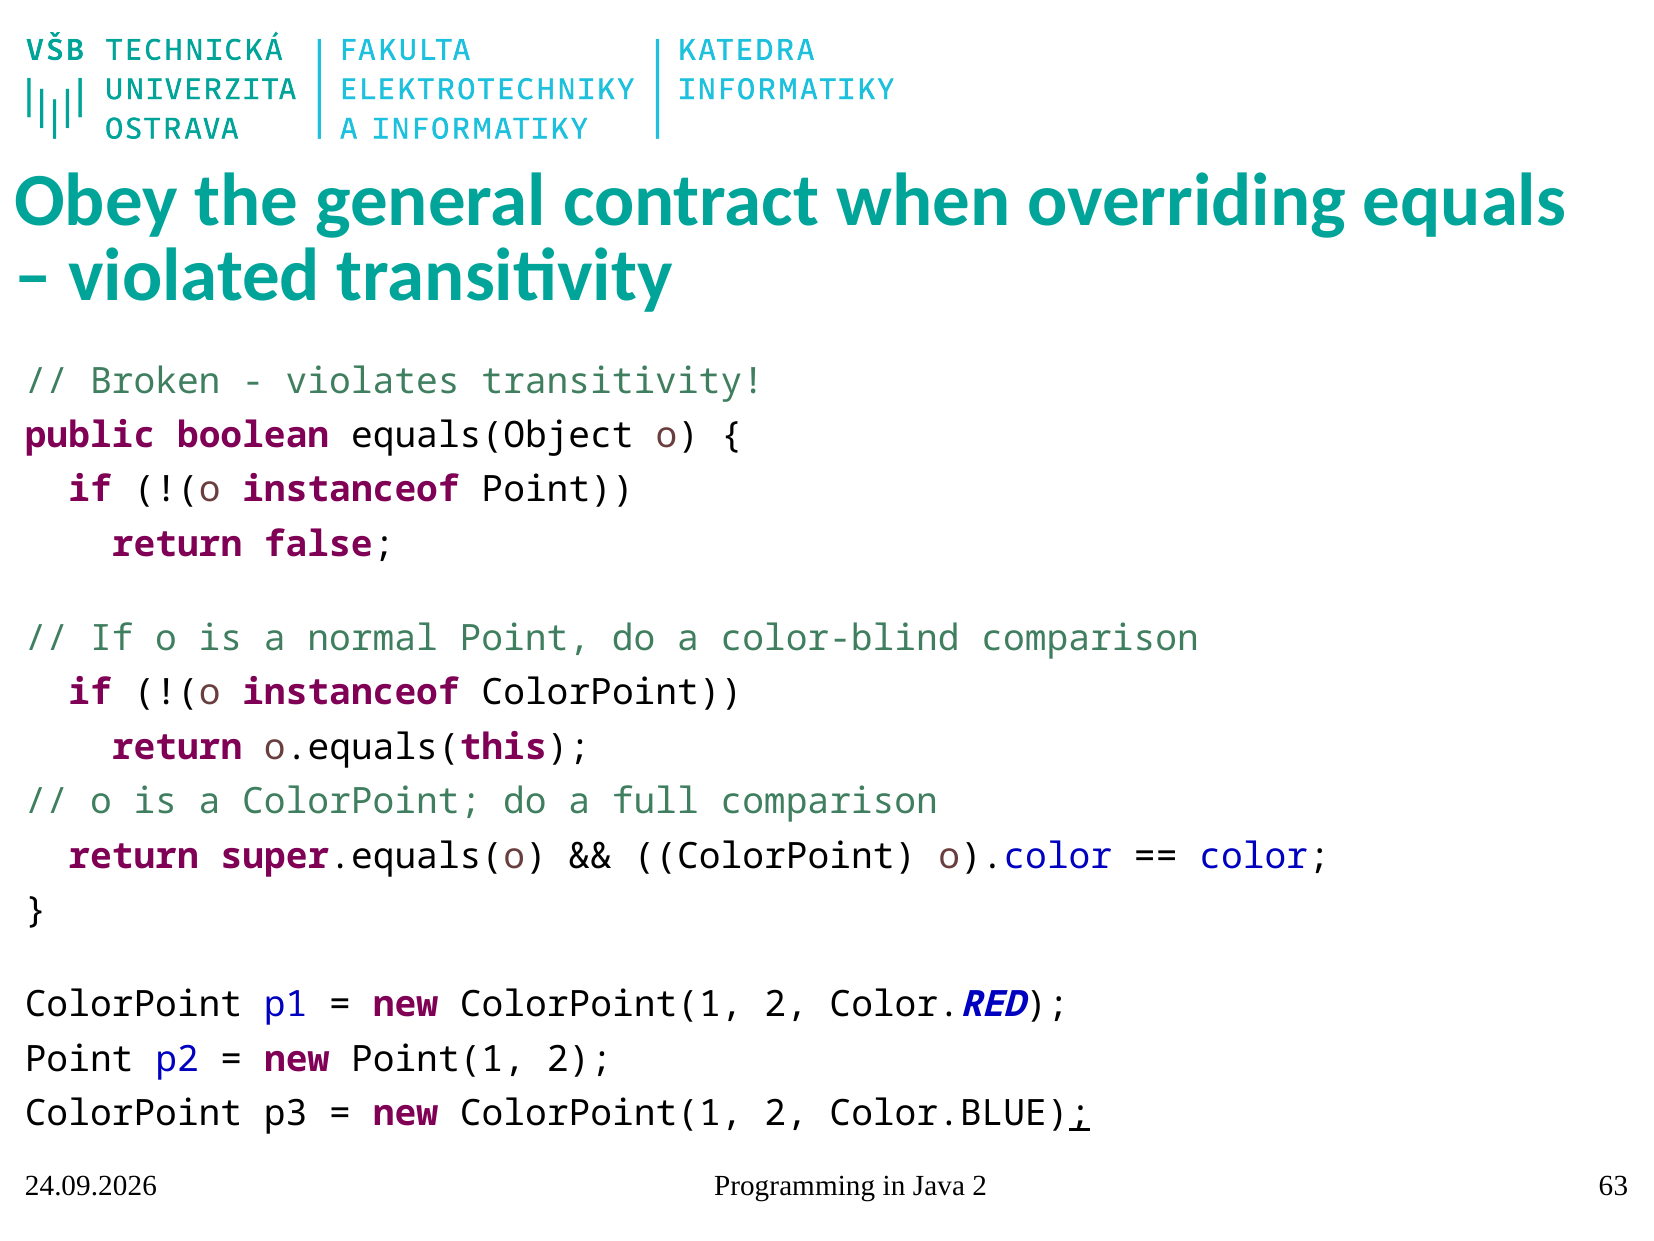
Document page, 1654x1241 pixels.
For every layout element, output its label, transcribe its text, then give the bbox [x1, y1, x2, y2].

picture [26, 31, 894, 139]
list // Broken - violates transitivity! public boolean equals(Object o) { if (!(o instanceof Point)) return false; // If o is a normal Point, do a color-blind comparison if (!(o instanceof ColorPoint)) return o.equals(this); // o is a ColorPoint; do a full comparison return super.equals(o) && ((ColorPoint) o).color == color; } ColorPoint p1 = new ColorPoint(1, 2, Color.RED); Point p2 = new Point(1, 2); ColorPoint p3 = new ColorPoint(1, 2, Color.BLUE); [24, 354, 1629, 1146]
title Obey the general contract when overriding equals – violated transitivity [14, 165, 1619, 319]
